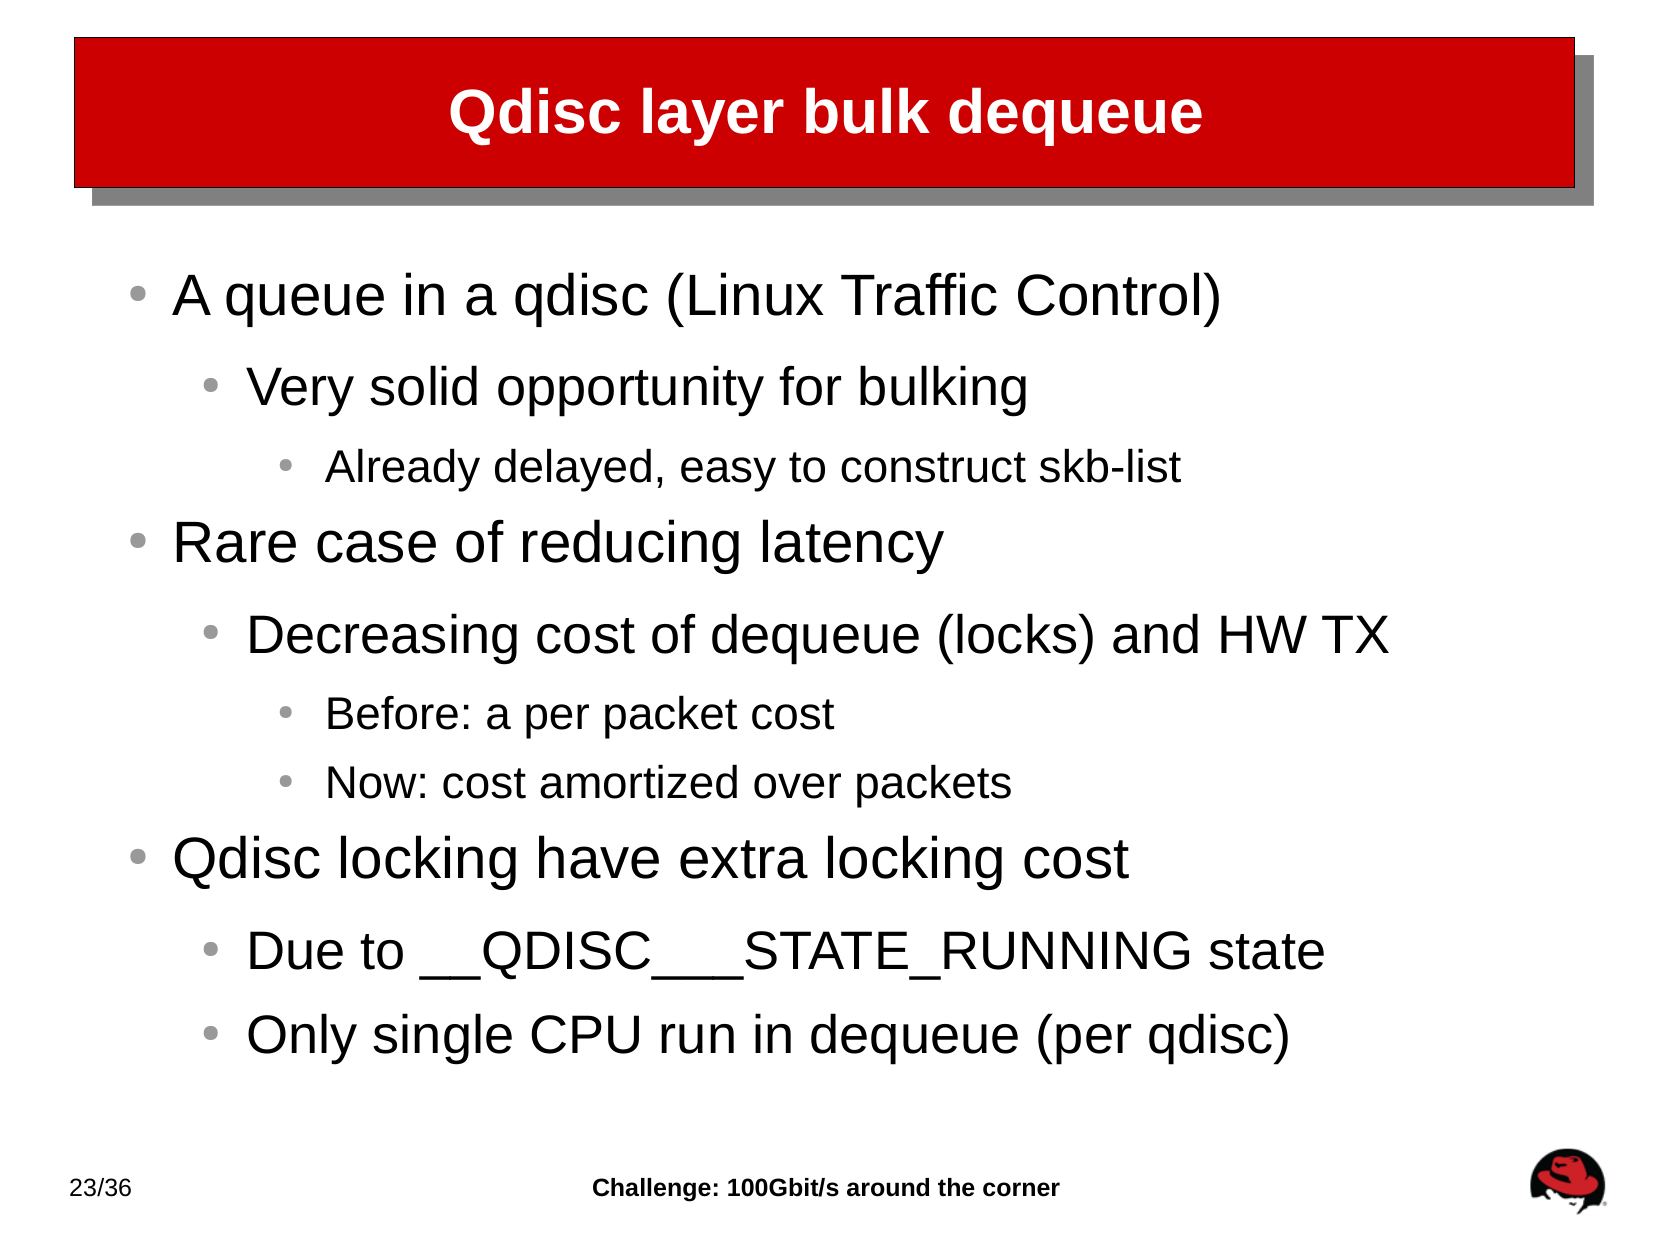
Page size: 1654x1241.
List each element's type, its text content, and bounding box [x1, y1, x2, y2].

title Qdisc layer bulk dequeue [116, 37, 1538, 188]
list A queue in a qdisc (Linux Traffic Control) Very solid opportunity for bulking Already delayed, easy to construct skb-list Rare case of reducing latency Decreasing cost of dequeue (locks) and HW TX Before: a per packet cost Now: cost amortized over packets Qdisc locking have extra locking cost Due to __QDISC___STATE_RUNNING state Only single CPU run in dequeue (per qdisc) [112, 262, 1538, 1161]
picture [1529, 1146, 1613, 1224]
